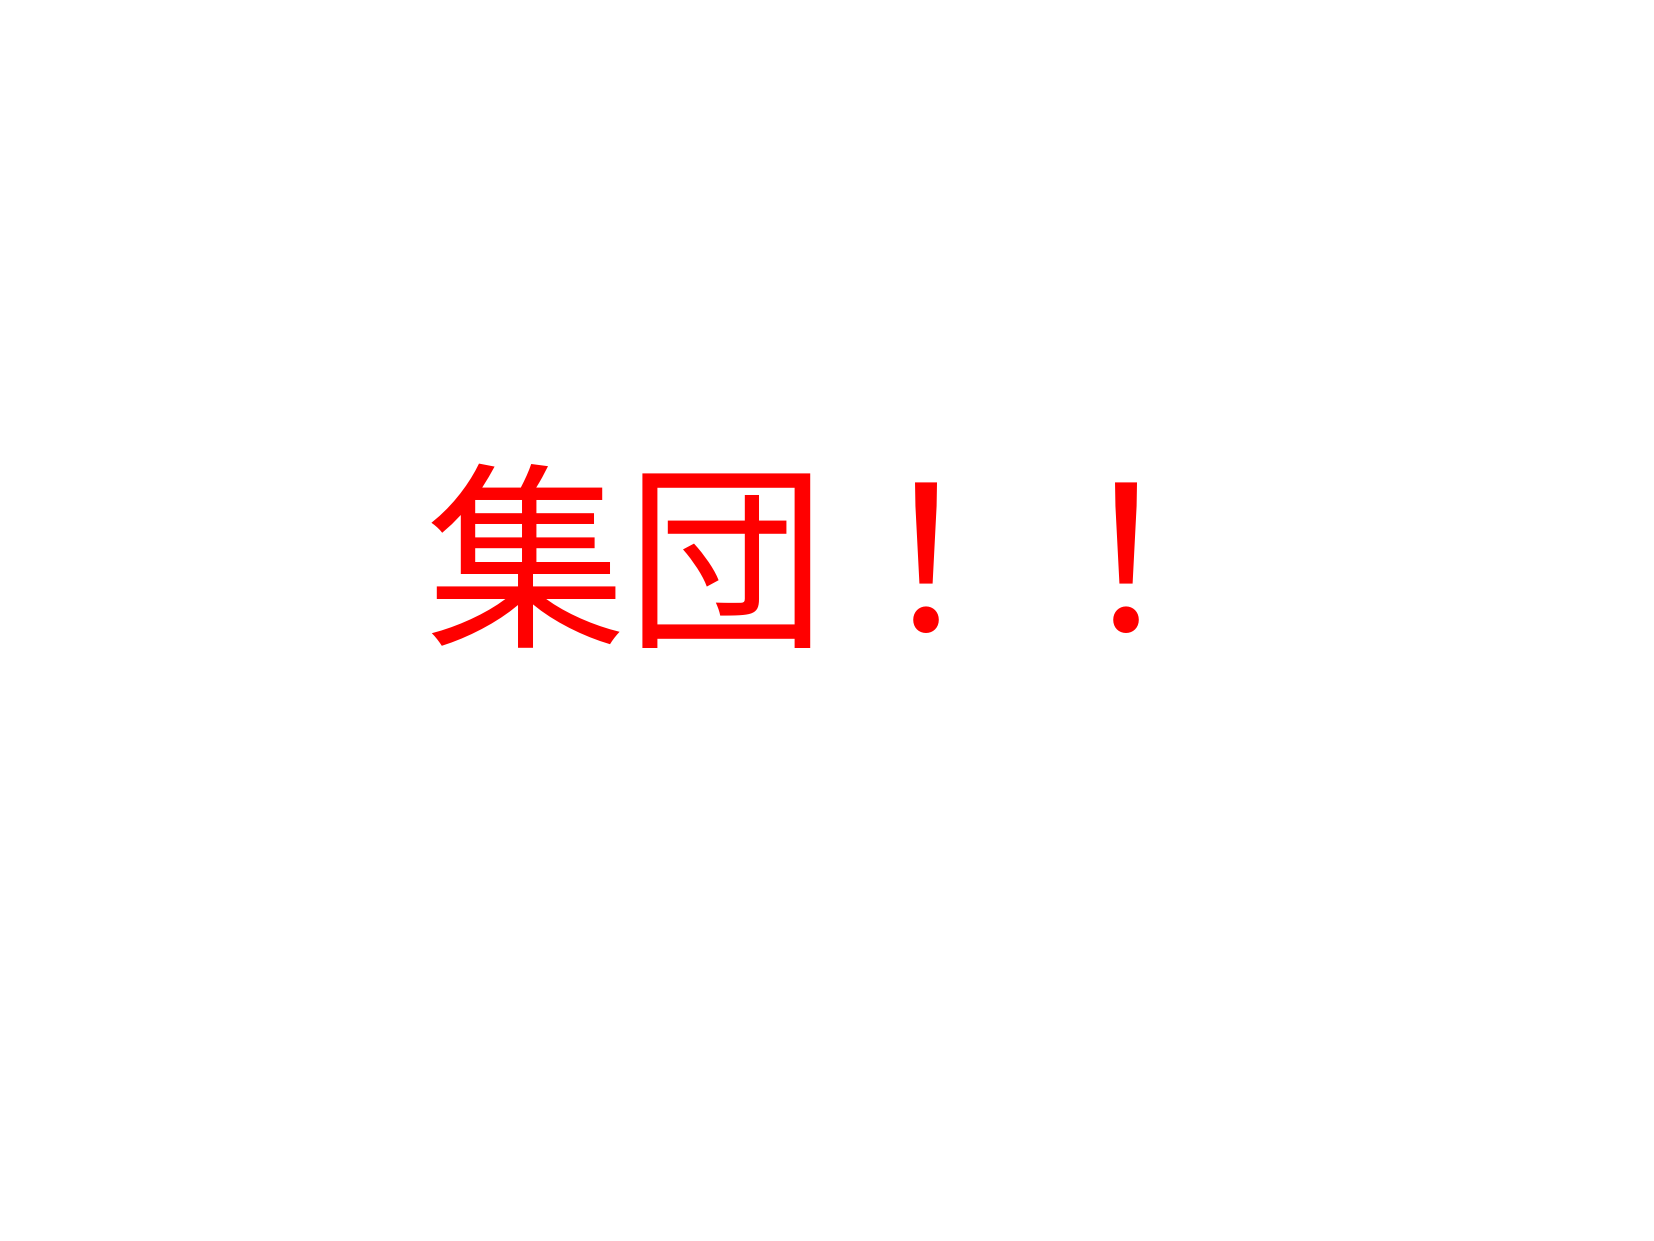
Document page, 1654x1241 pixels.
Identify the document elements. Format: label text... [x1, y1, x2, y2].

title 集団！！ [82, 56, 1571, 1034]
